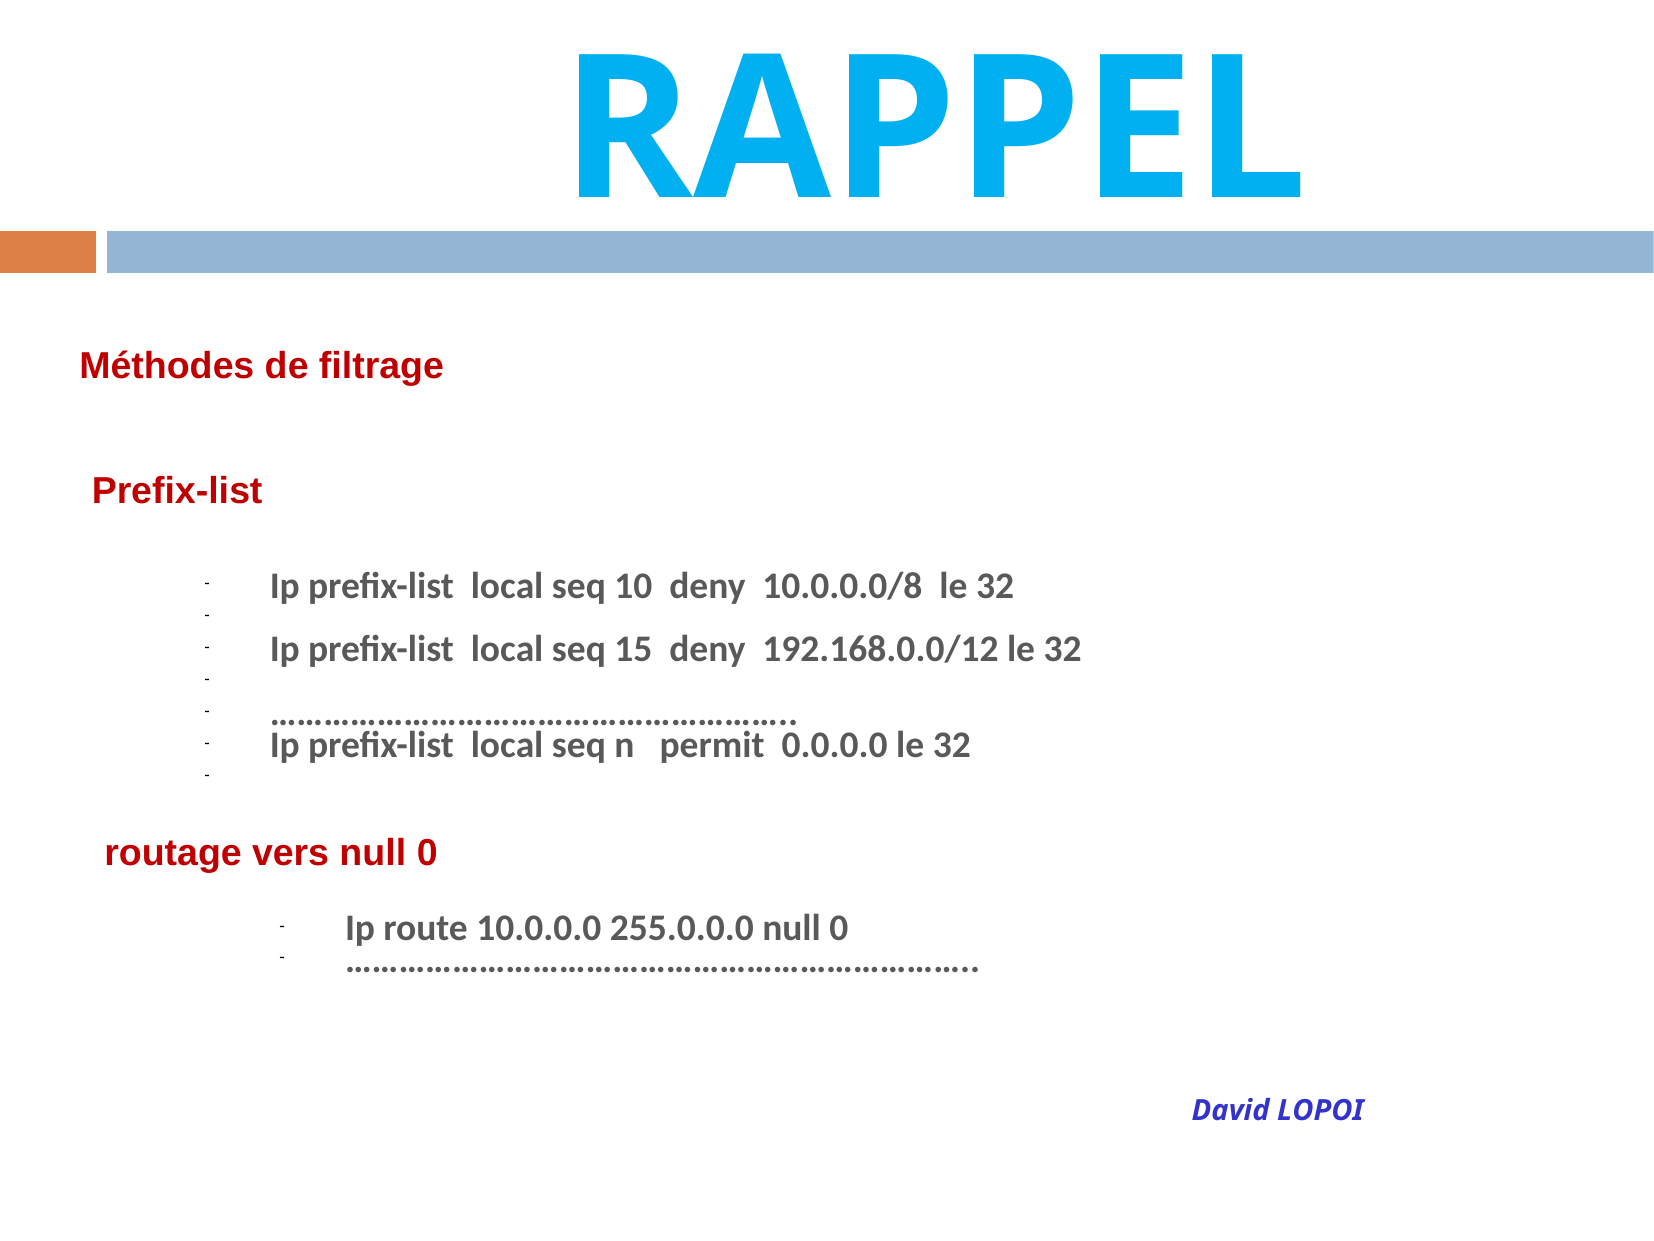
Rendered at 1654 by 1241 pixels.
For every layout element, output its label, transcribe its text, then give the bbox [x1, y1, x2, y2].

text_box Ip route 10.0.0.0 255.0.0.0 null 0 …………………………………………………………….. [264, 908, 1091, 987]
text_box David LOPOI [901, 1063, 1654, 1158]
text_box RAPPEL [123, 41, 1530, 249]
text_box Ip prefix-list local seq 10 deny 10.0.0.0/8 le 32 Ip prefix-list local seq 15 deny 192.168.0.0/12 le 32 ………………………………………………….. Ip prefix-list local seq n permit 0.0.0.0 le 32 [189, 520, 1139, 804]
text_box routage vers null 0 [89, 833, 453, 880]
text_box Prefix-list [77, 470, 278, 517]
text_box Méthodes de filtrage [64, 345, 470, 392]
